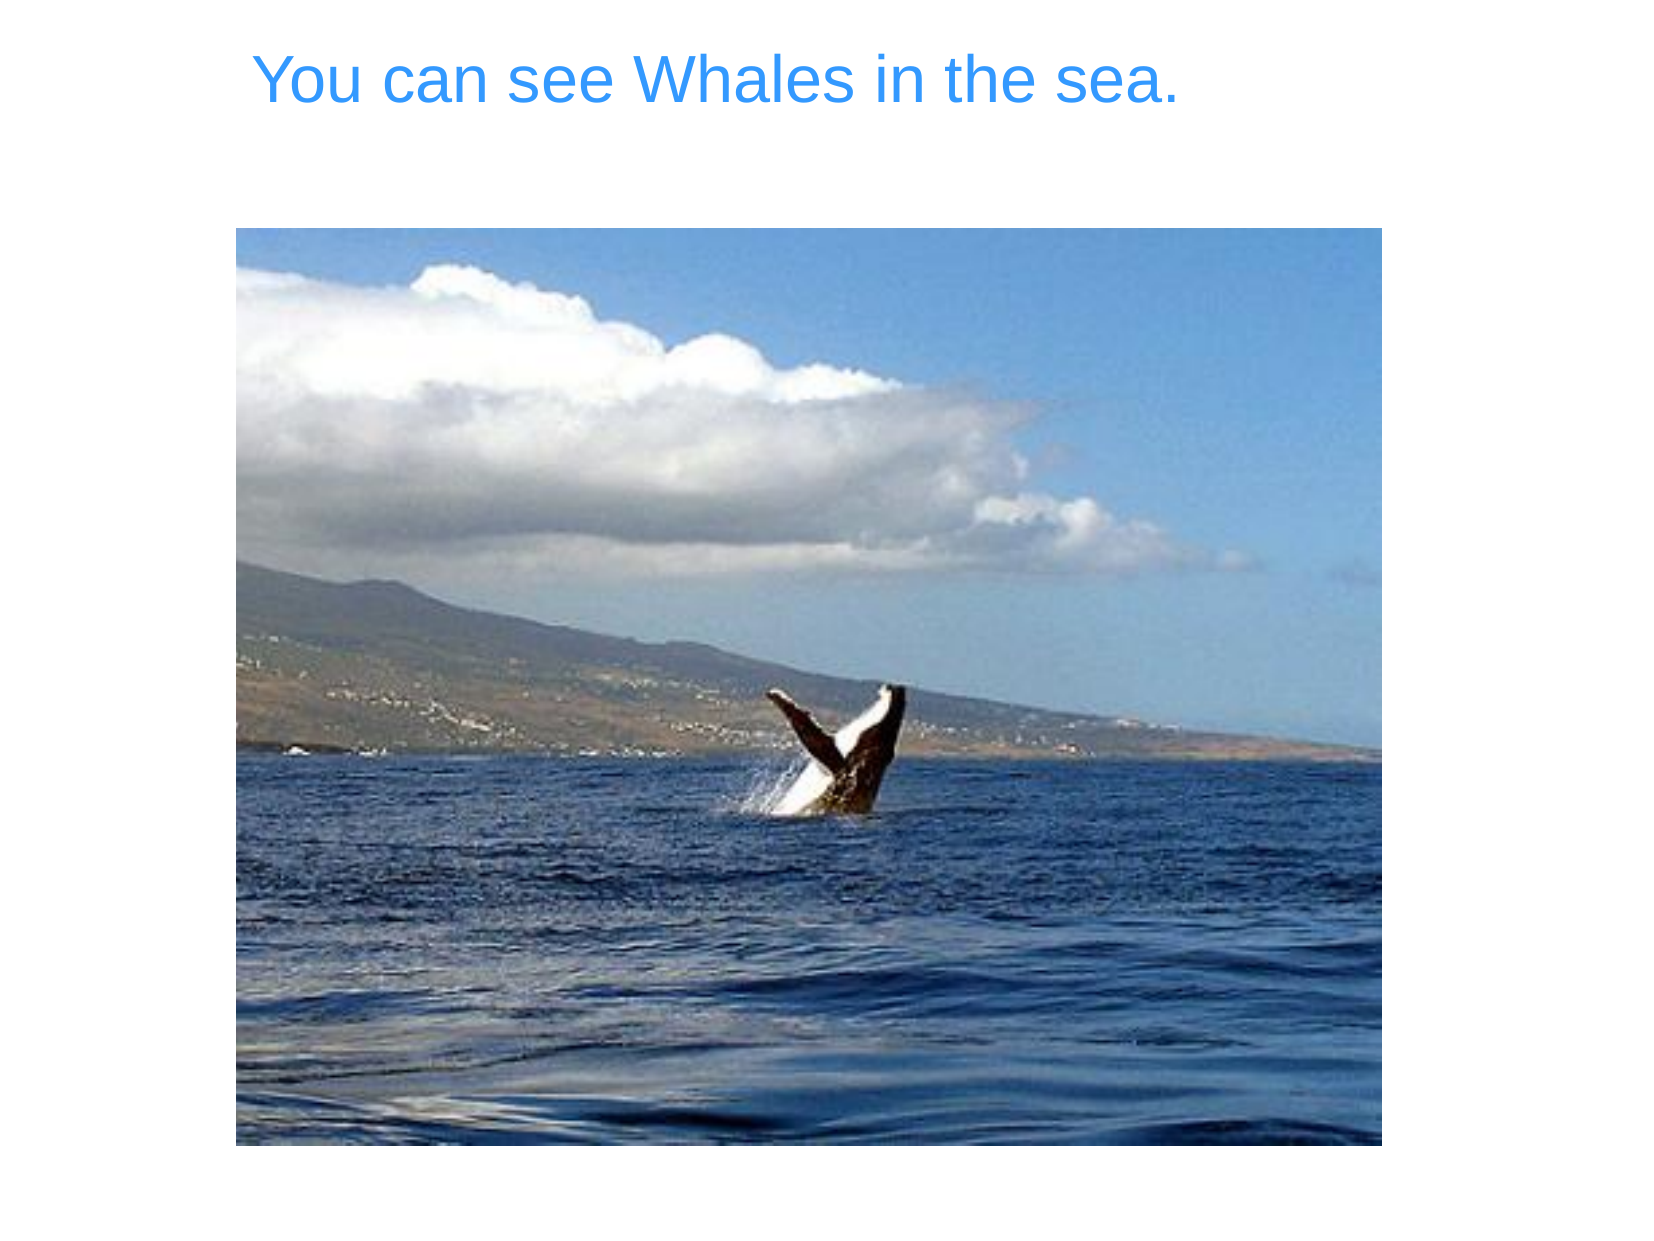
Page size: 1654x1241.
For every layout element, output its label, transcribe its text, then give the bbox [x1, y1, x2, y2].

picture [236, 228, 1382, 1146]
list You can see Whales in the sea. [177, 35, 1654, 755]
